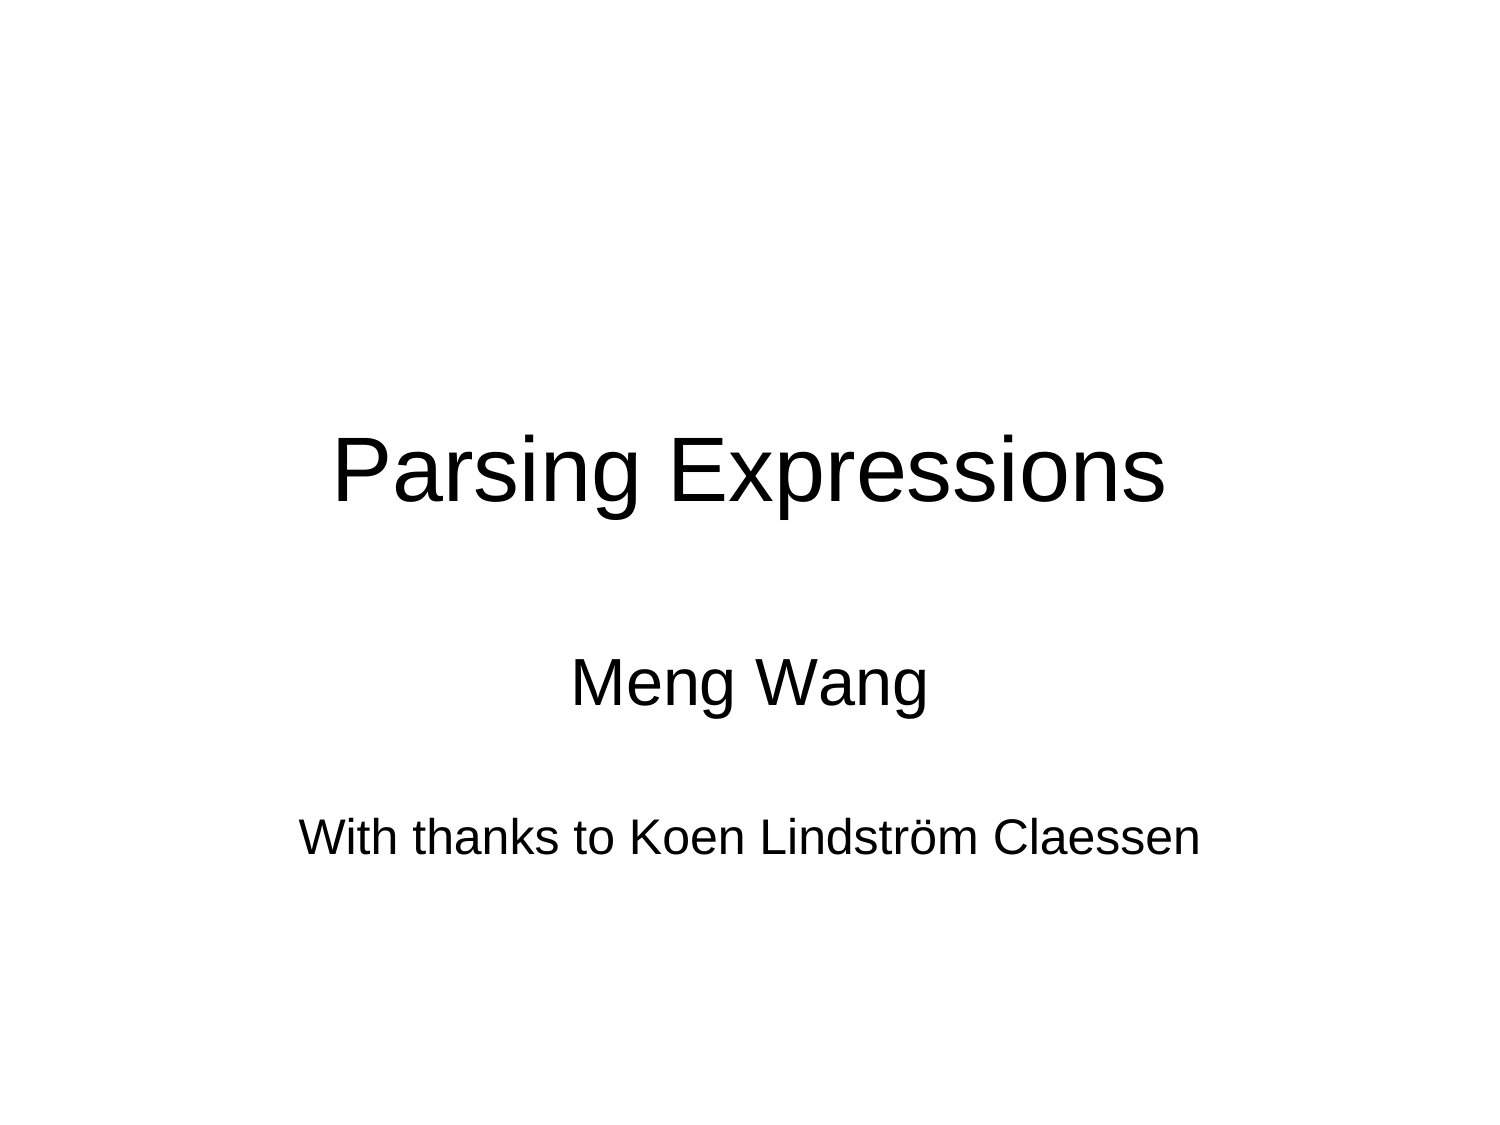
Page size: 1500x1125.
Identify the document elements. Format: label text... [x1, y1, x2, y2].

title Parsing Expressions [112, 349, 1388, 591]
subtitle Meng Wang With thanks to Koen Lindström Claessen [225, 637, 1276, 926]
